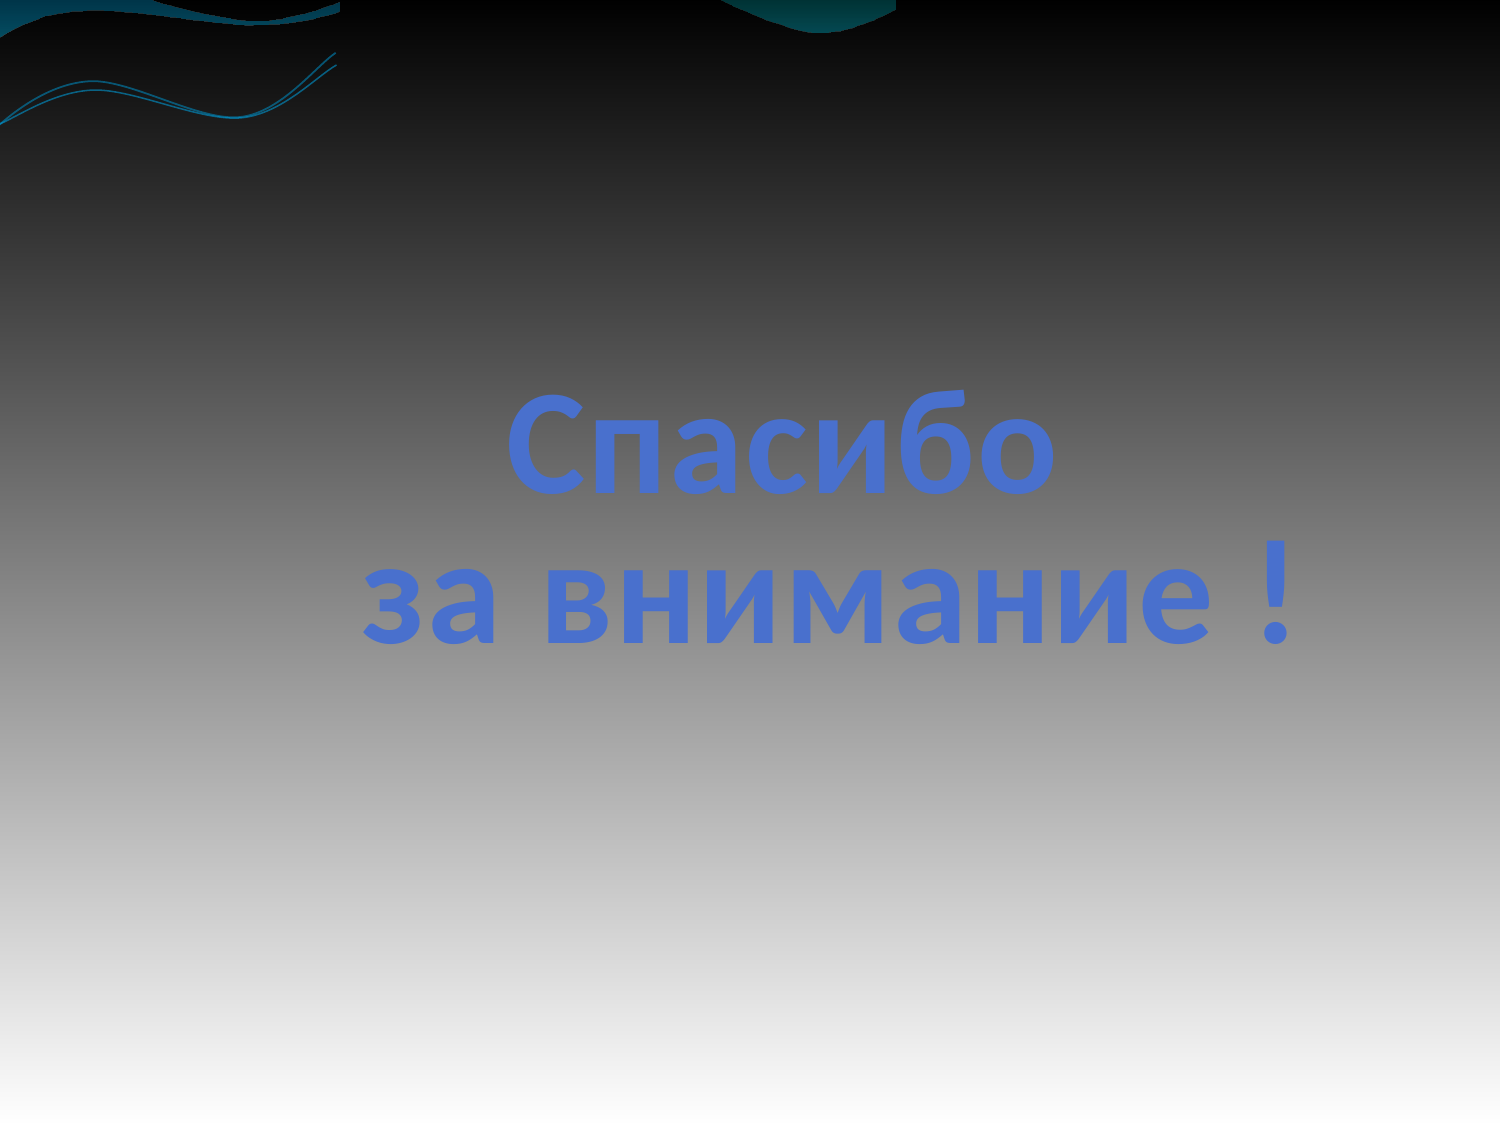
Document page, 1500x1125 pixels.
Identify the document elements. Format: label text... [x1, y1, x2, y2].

title Спасибо за внимание ! [253, 255, 1500, 681]
